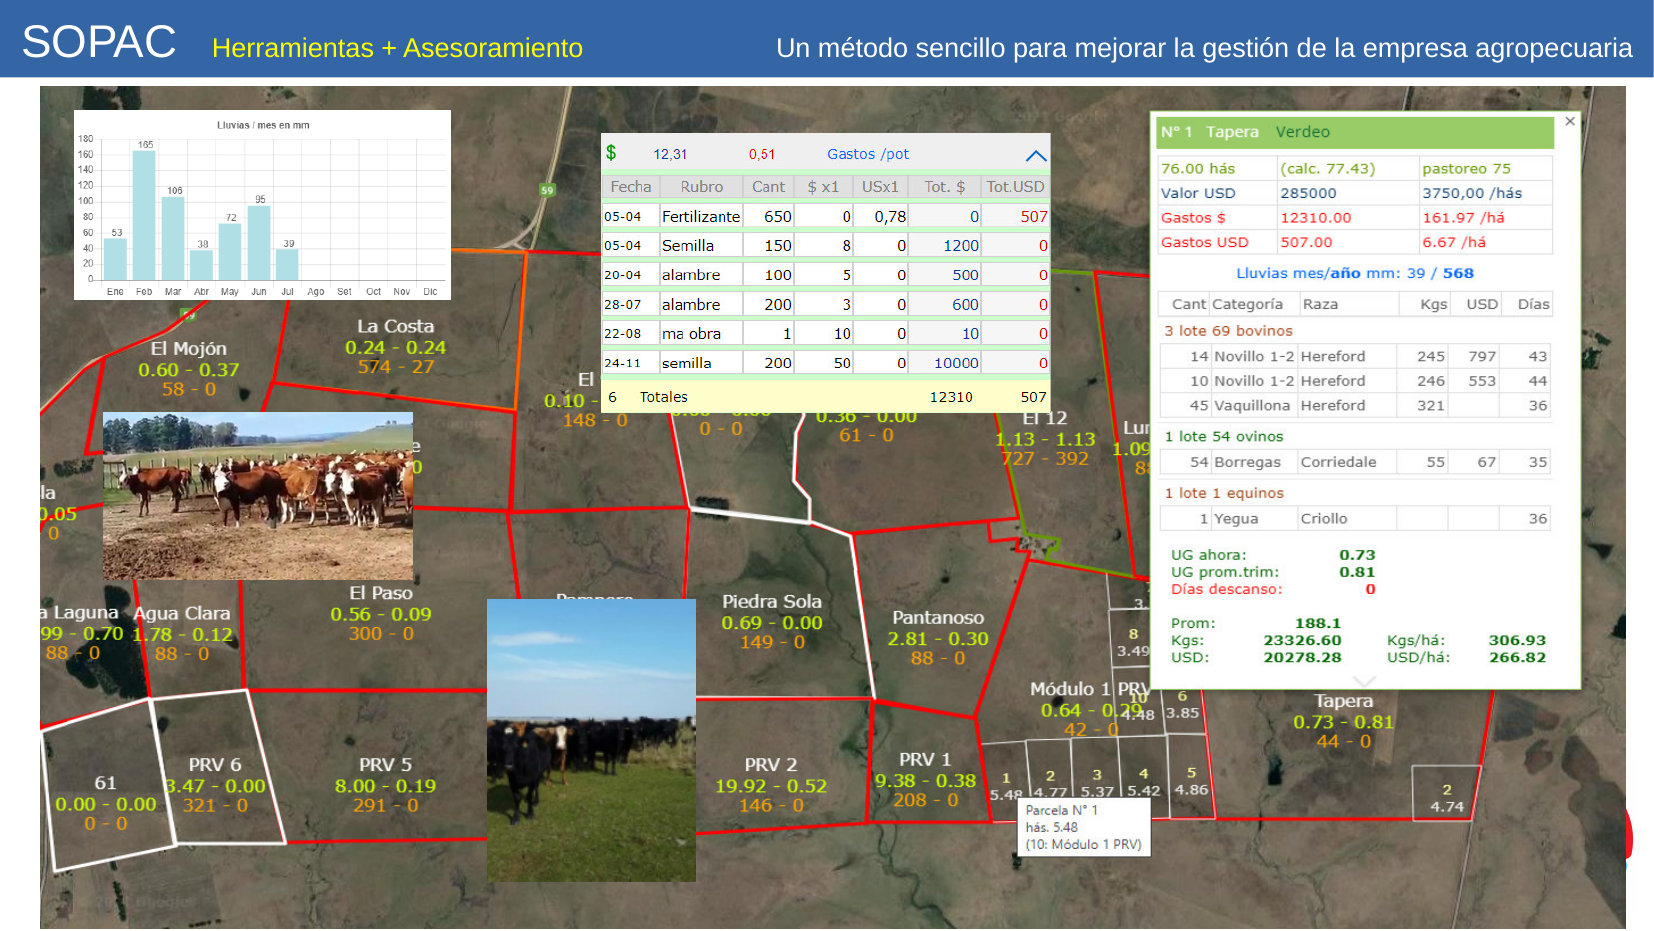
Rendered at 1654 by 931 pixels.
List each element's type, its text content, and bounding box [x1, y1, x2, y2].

picture [40, 86, 1637, 929]
text_box Herramientas + Asesoramiento [197, 25, 610, 90]
